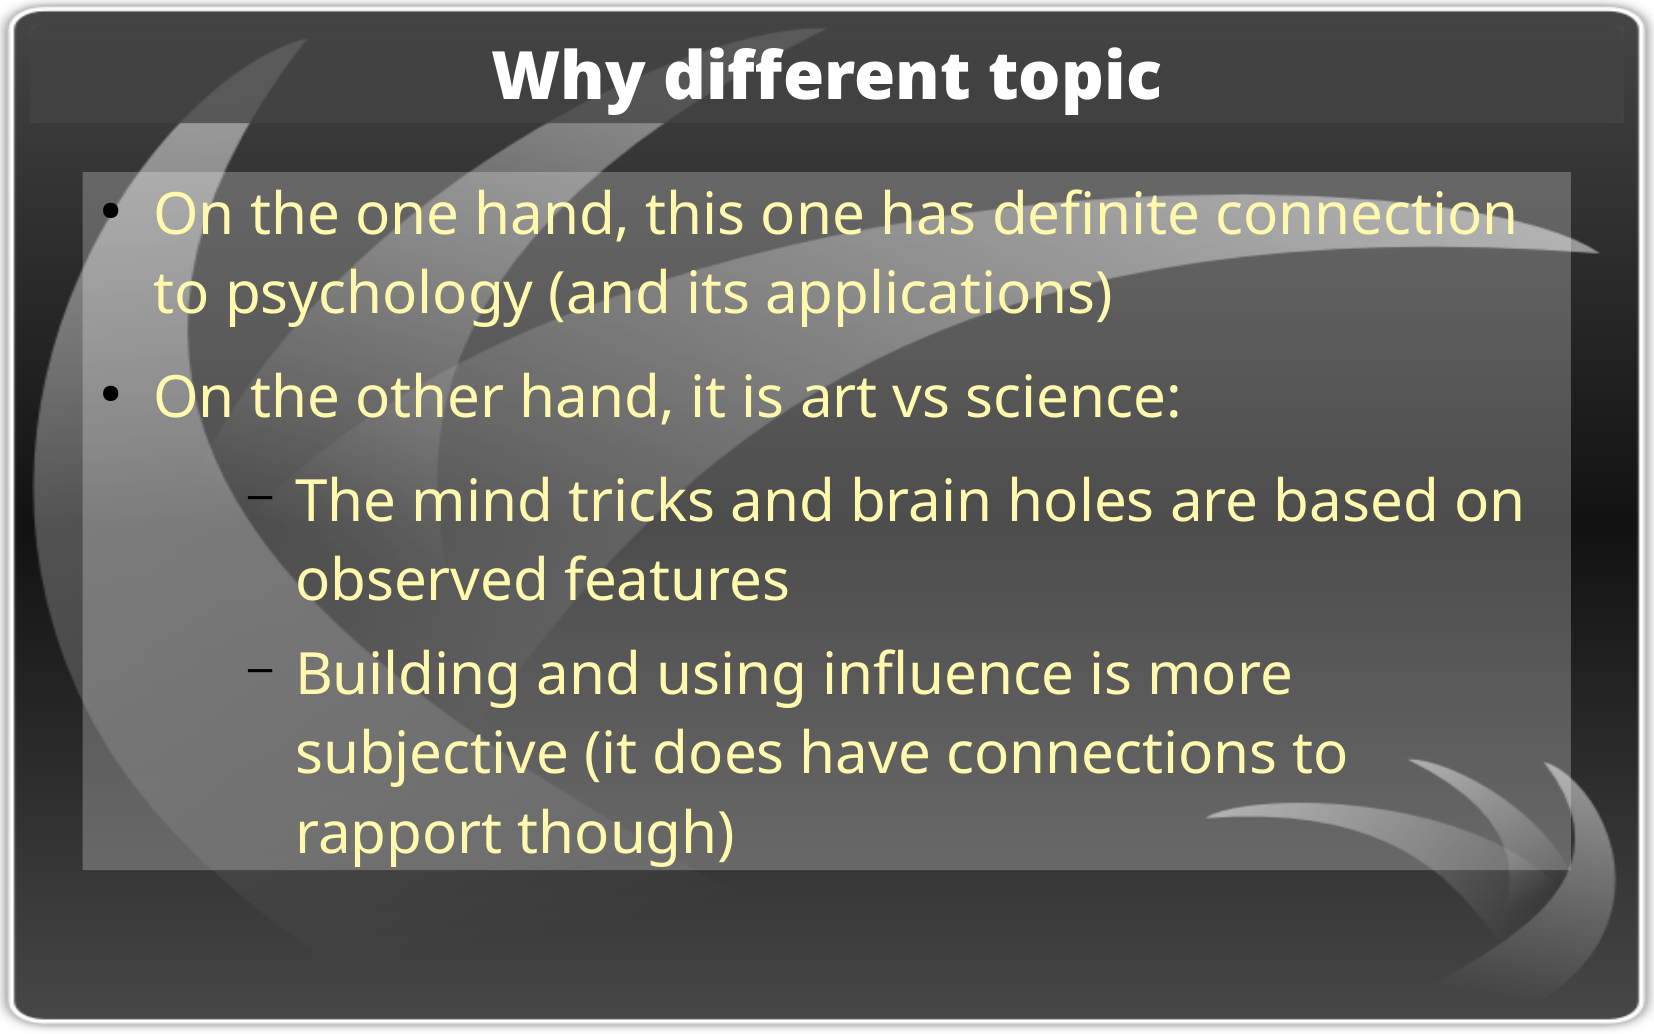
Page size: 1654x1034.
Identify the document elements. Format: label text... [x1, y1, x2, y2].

title Why different topic [29, 24, 1625, 124]
picture [0, 0, 1654, 1034]
list On the one hand, this one has definite connection to psychology (and its applications) On the other hand, it is art vs science: The mind tricks and brain holes are based on observed features Building and using influence is more subjective (it does have connections to rapport though) [82, 172, 1571, 774]
